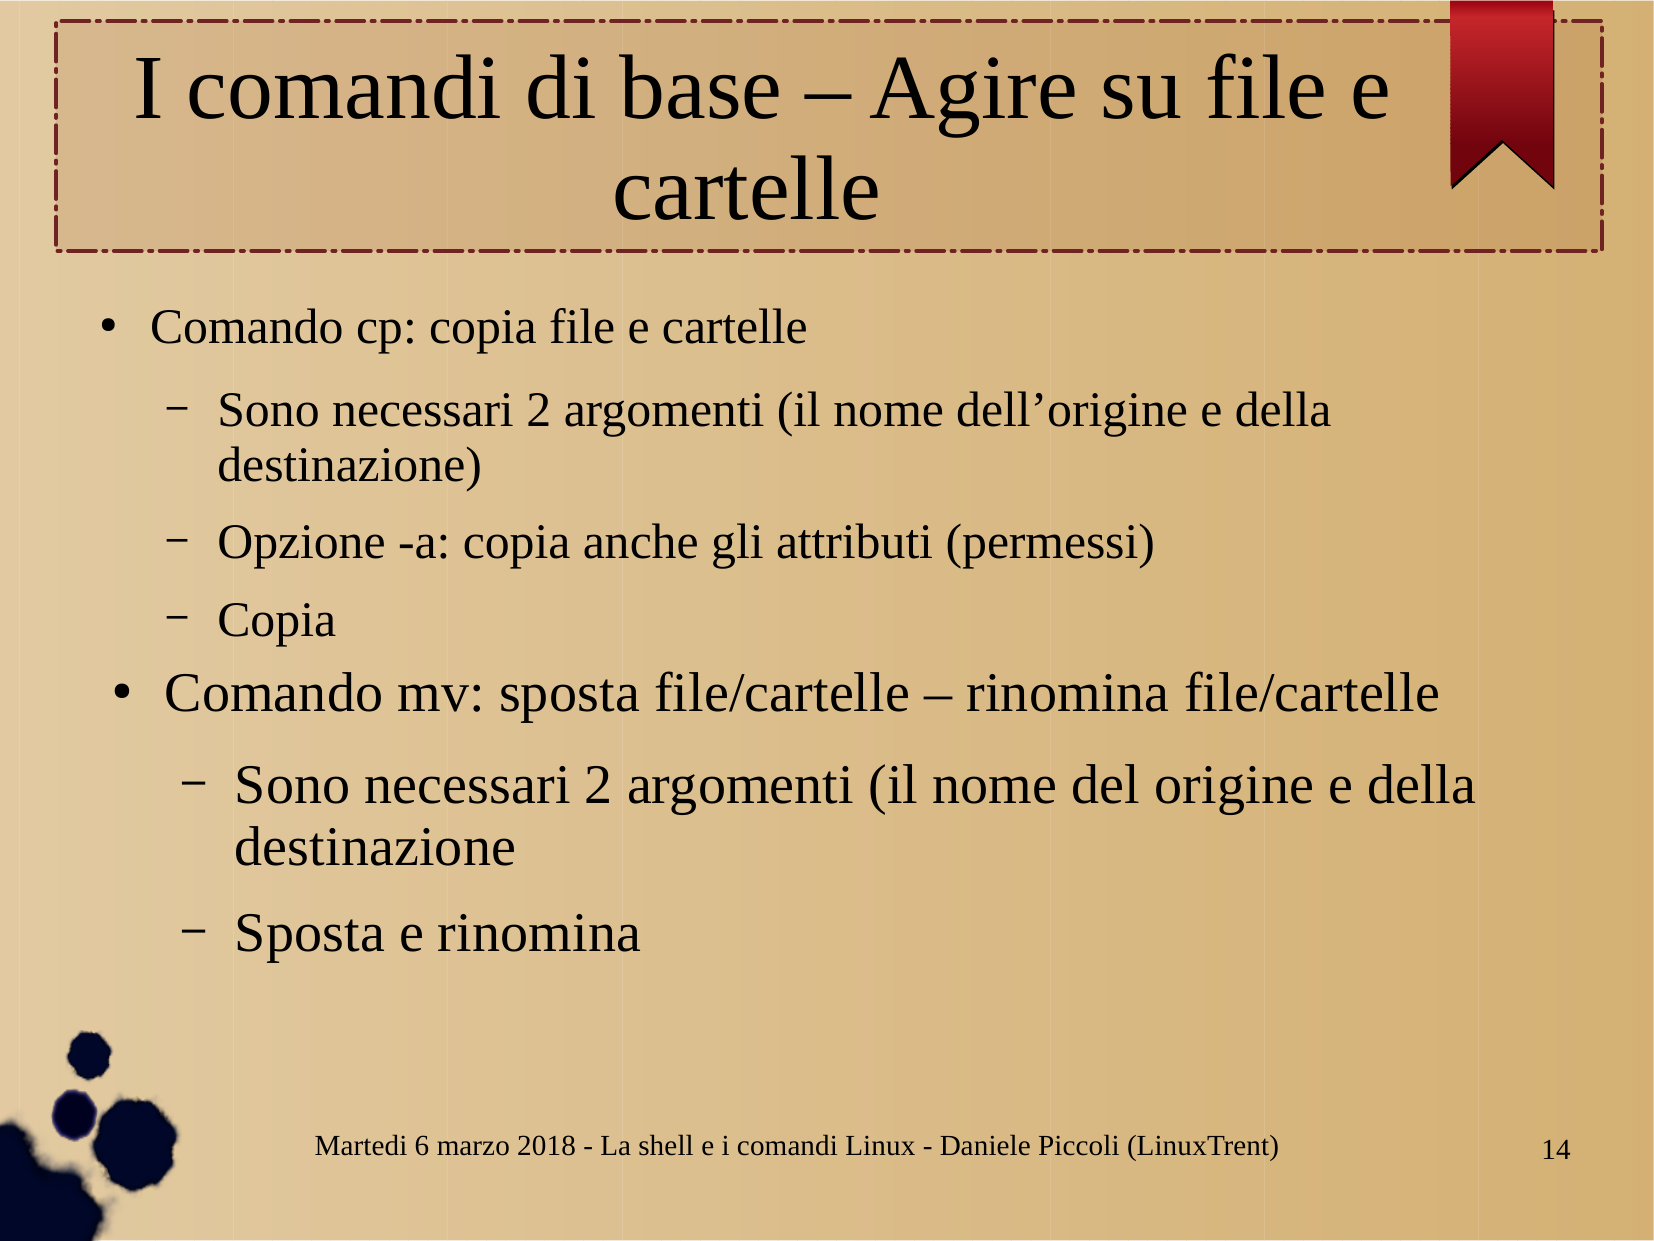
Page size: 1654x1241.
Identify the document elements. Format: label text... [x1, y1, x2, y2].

list Comando cp: copia file e cartelle Sono necessari 2 argomenti (il nome dell’origine e della destinazione) Opzione -a: copia anche gli attributi (permessi) Copia [82, 299, 1583, 650]
title I comandi di base – Agire su file e cartelle [82, 36, 1412, 240]
list Comando mv: sposta file/cartelle – rinomina file/cartelle Sono necessari 2 argomenti (il nome del origine e della destinazione Sposta e rinomina [94, 661, 1560, 965]
